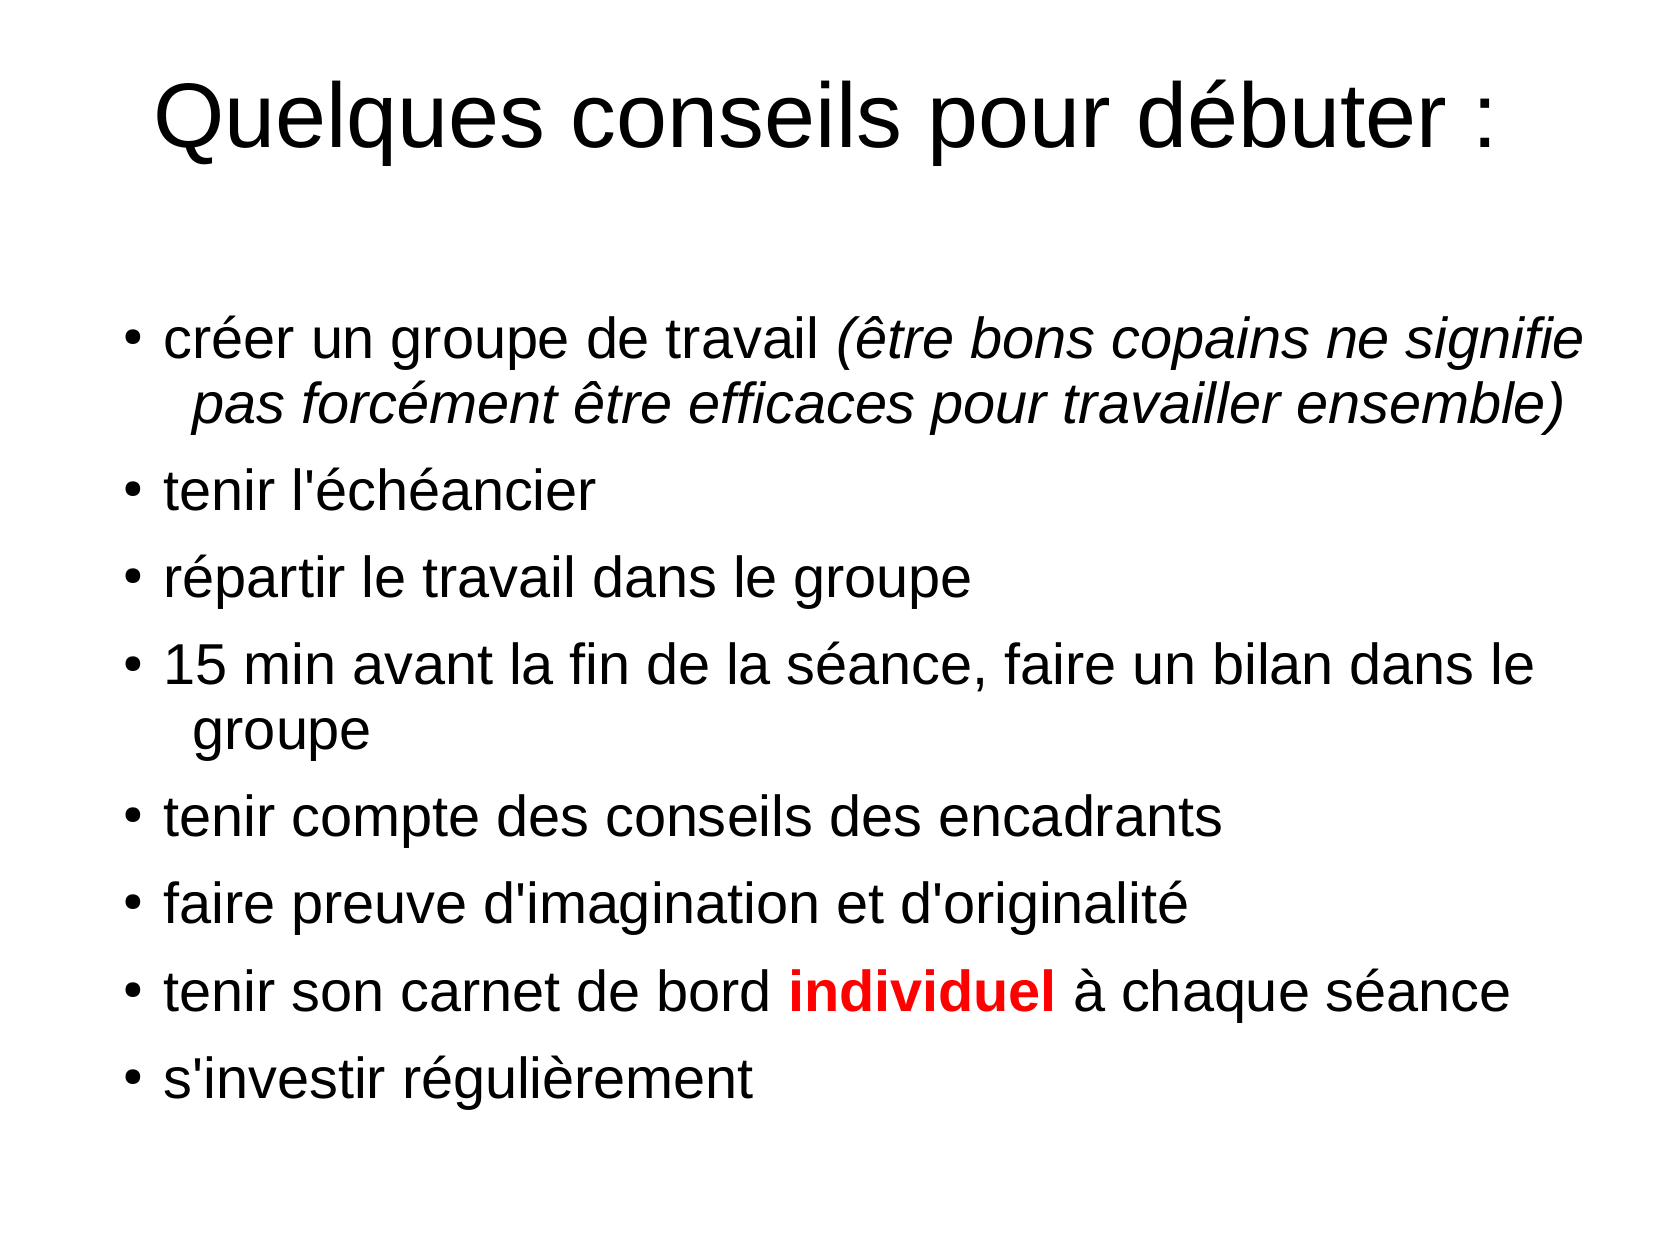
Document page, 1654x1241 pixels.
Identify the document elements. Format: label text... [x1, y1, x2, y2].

title Quelques conseils pour débuter : [82, 12, 1571, 219]
list créer un groupe de travail (être bons copains ne signifie pas forcément être efficaces pour travailler ensemble) tenir l'échéancier répartir le travail dans le groupe 15 min avant la fin de la séance, faire un bilan dans le groupe tenir compte des conseils des encadrants faire preuve d'imagination et d'originalité tenir son carnet de bord individuel à chaque séance s'investir régulièrement [80, 219, 1595, 1134]
